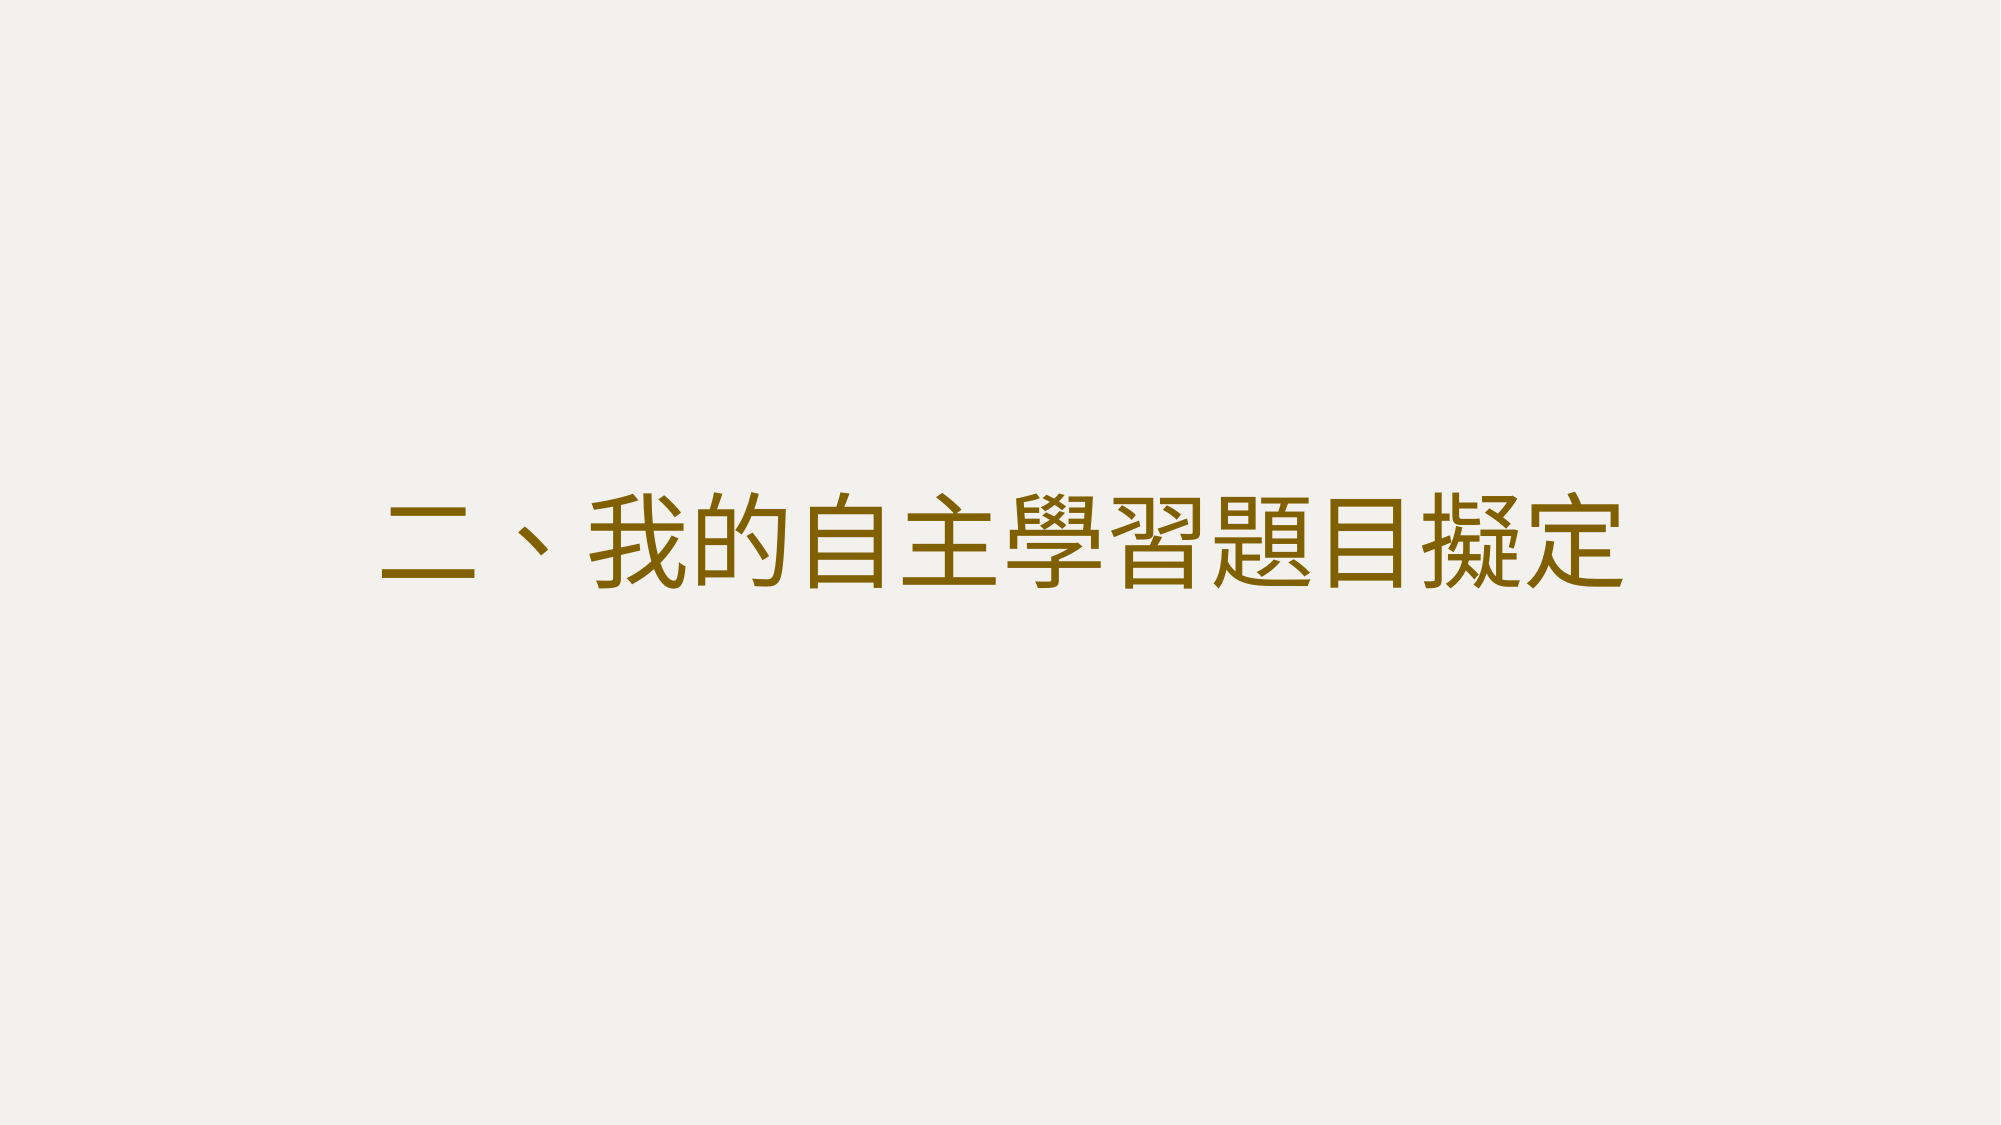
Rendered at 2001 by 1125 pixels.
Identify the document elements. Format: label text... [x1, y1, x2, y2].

text_box 二、我的自主學習題目擬定 [362, 469, 1720, 654]
